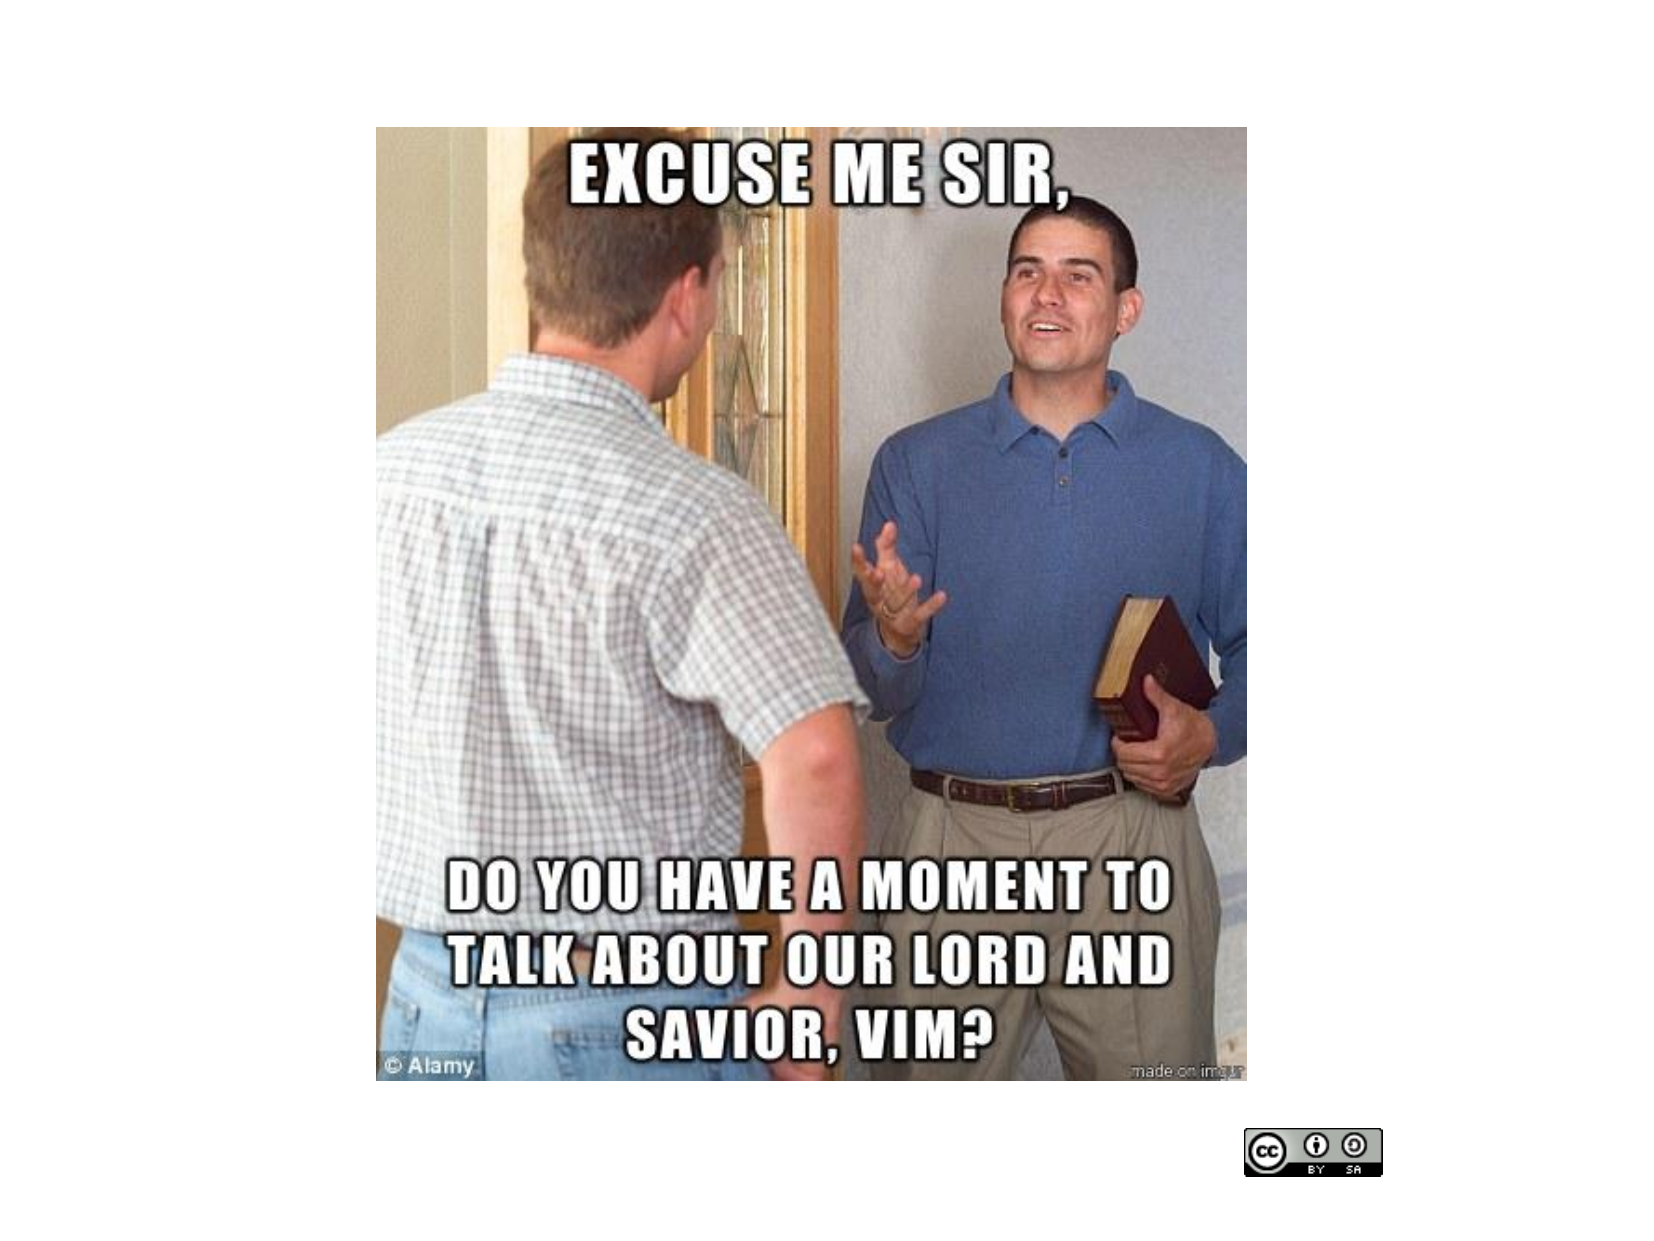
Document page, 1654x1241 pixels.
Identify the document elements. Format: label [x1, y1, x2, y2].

picture [376, 127, 1247, 1081]
picture [1244, 1128, 1383, 1177]
